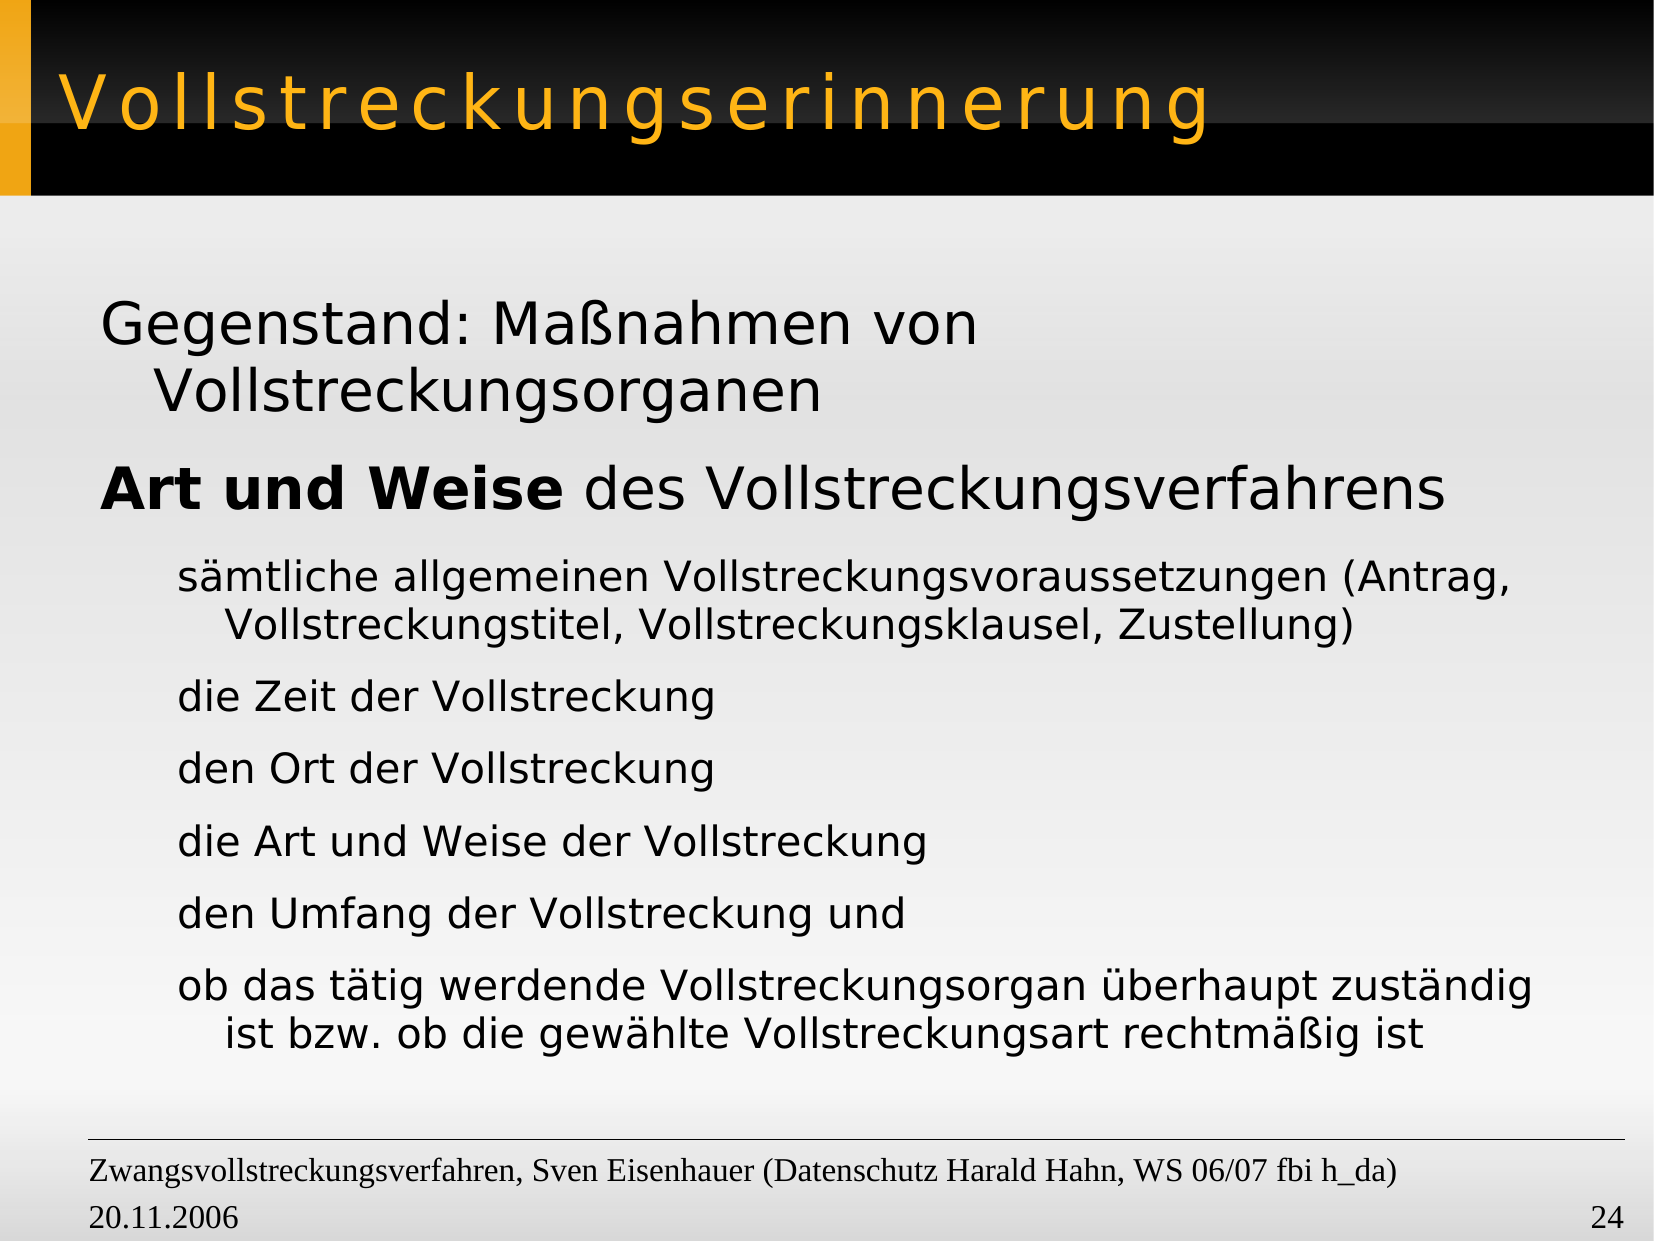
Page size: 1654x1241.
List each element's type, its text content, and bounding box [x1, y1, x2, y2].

picture [0, 0, 1654, 1241]
title Vollstreckungserinnerung [59, 36, 1270, 171]
list Gegenstand: Maßnahmen von Vollstreckungsorganen Art und Weise des Vollstreckungsverfahrens sämtliche allgemeinen Vollstreckungsvoraussetzungen (Antrag, Vollstreckungstitel, Vollstreckungsklausel, Zustellung) die Zeit der Vollstreckung den Ort der Vollstreckung die Art und Weise der Vollstreckung den Umfang der Vollstreckung und ob das tätig werdende Vollstreckungsorgan überhaupt zuständig ist bzw. ob die gewählte Vollstreckungsart rechtmäßig ist [82, 290, 1571, 1107]
